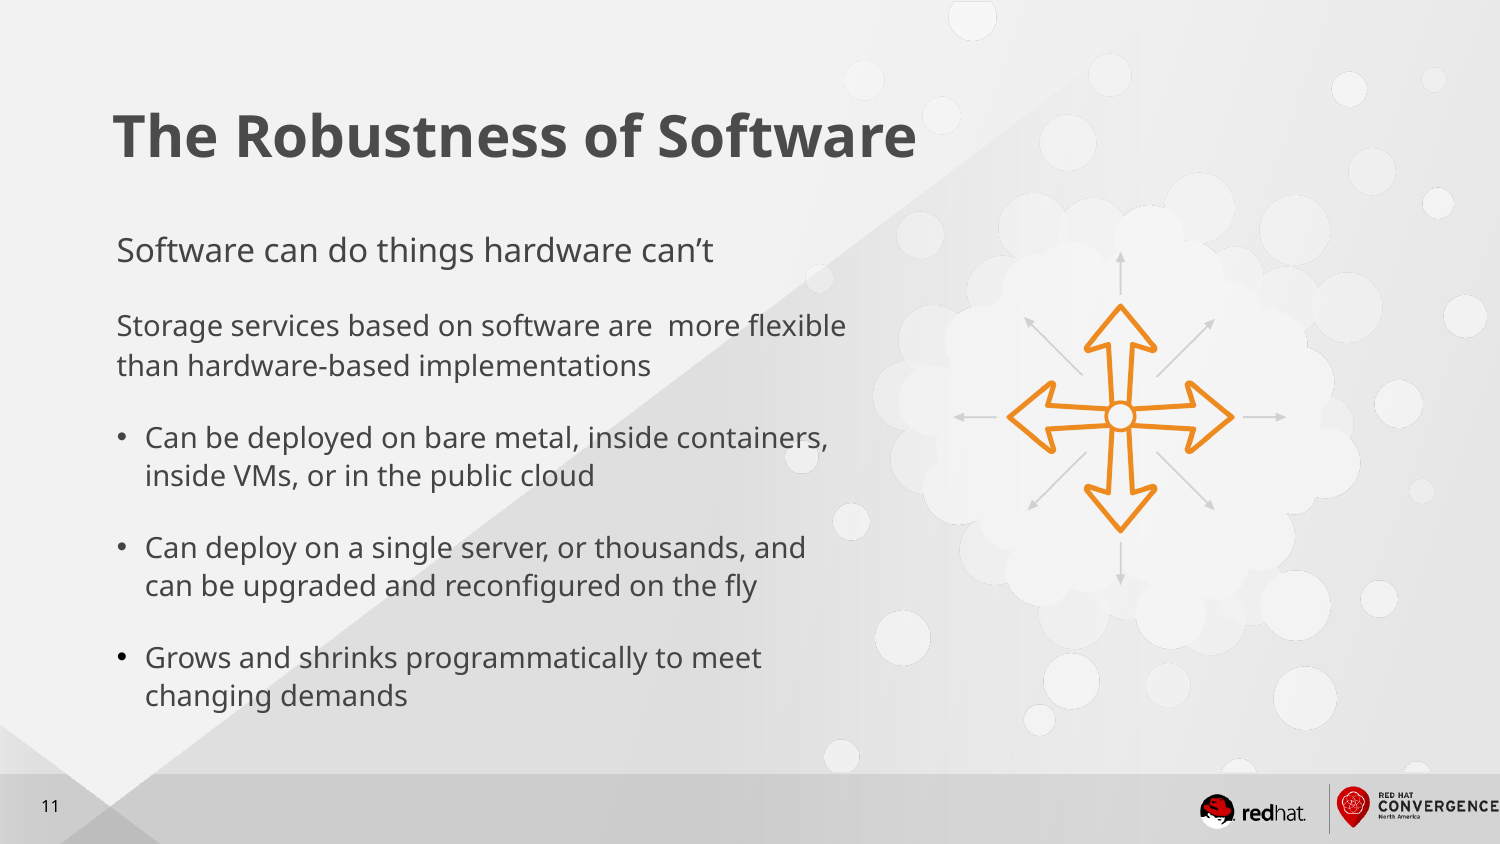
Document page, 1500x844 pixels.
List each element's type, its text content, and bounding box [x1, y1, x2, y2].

title The Robustness of Software [112, 0, 1388, 169]
picture [0, 0, 1500, 844]
text_box Software can do things hardware can’t Storage services based on software are more flexible than hardware-based implementations Can be deployed on bare metal, inside containers, inside VMs, or in the public cloud Can deploy on a single server, or thousands, and can be upgraded and reconfigured on the fly Grows and shrinks programmatically to meet changing demands [101, 215, 872, 726]
slide_number <number> [0, 786, 75, 832]
